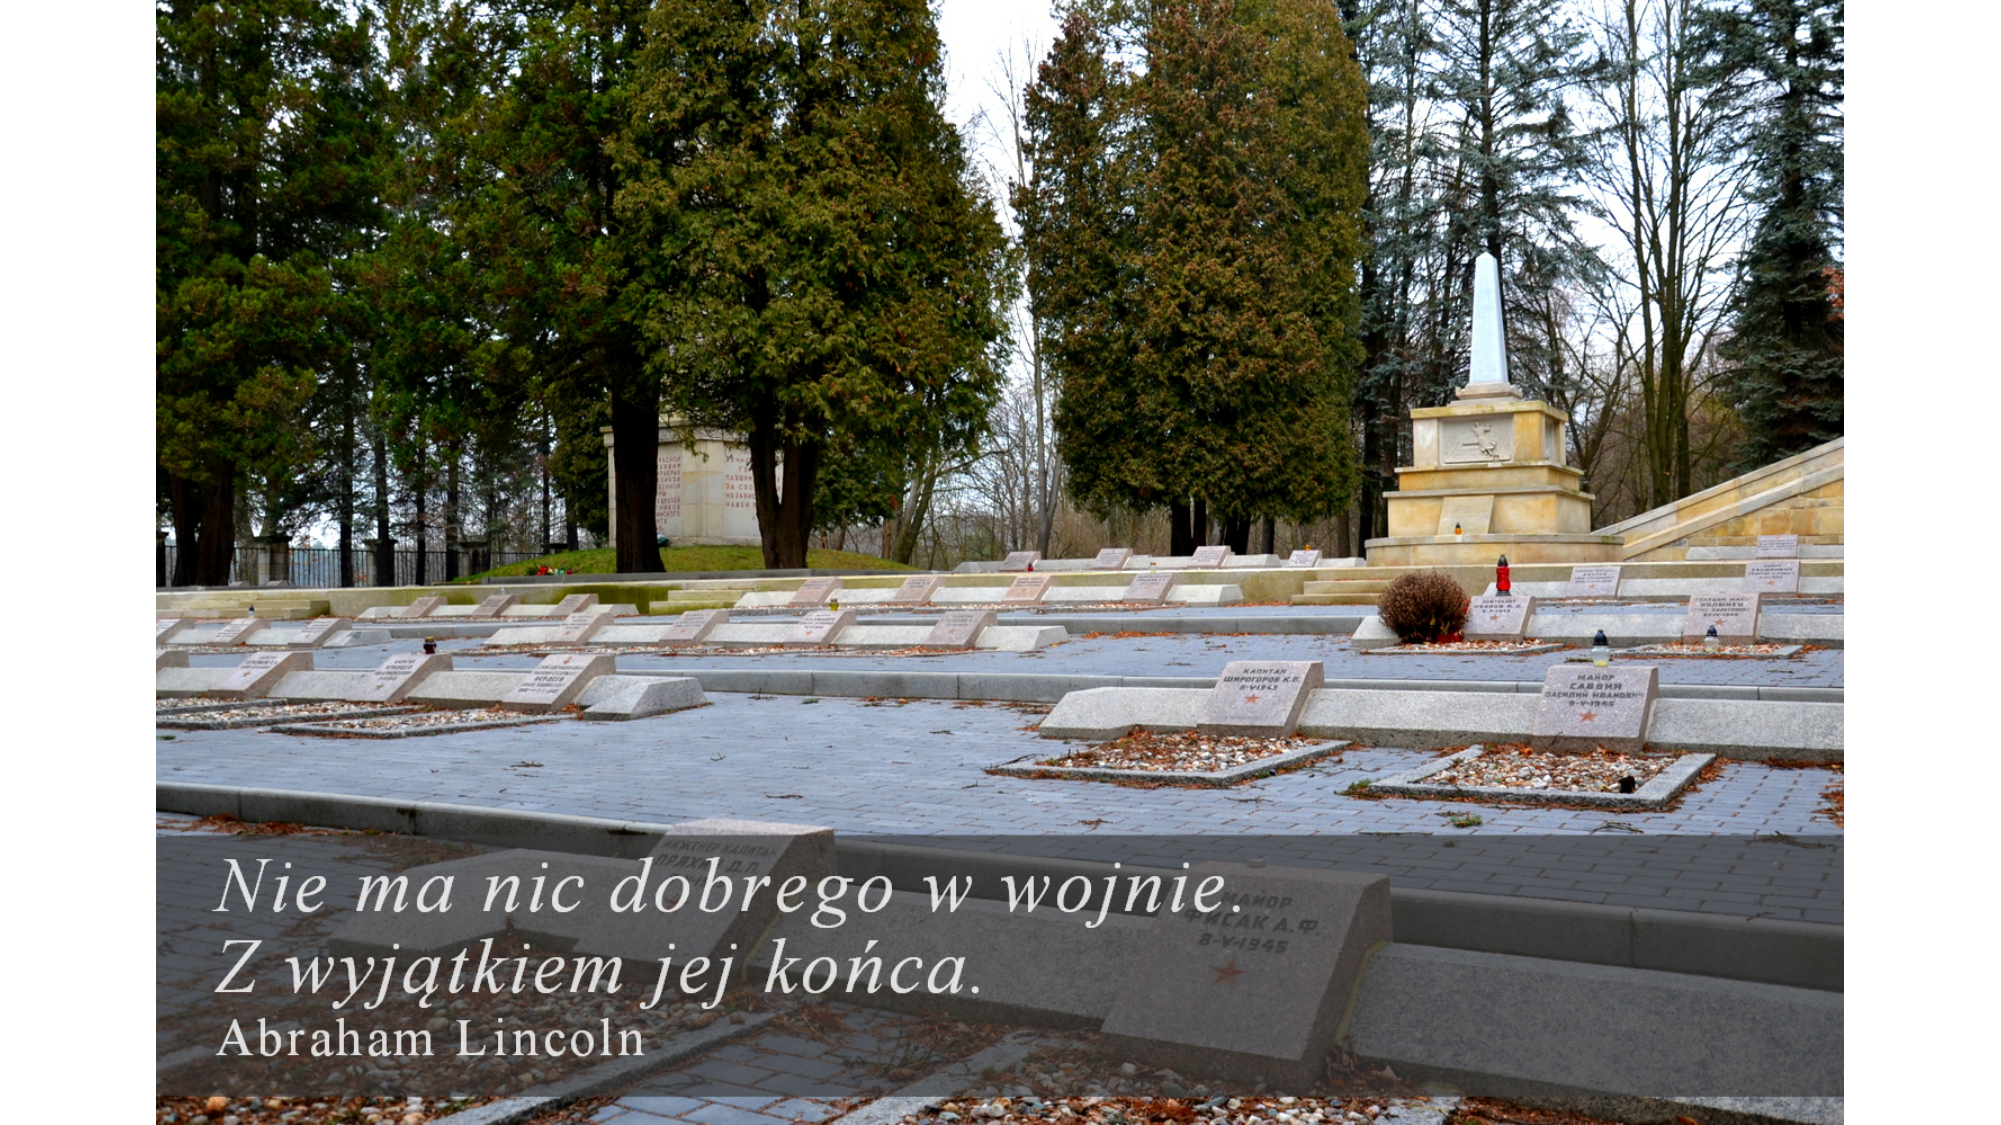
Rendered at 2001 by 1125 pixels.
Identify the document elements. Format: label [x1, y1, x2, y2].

picture [156, 0, 1844, 1125]
